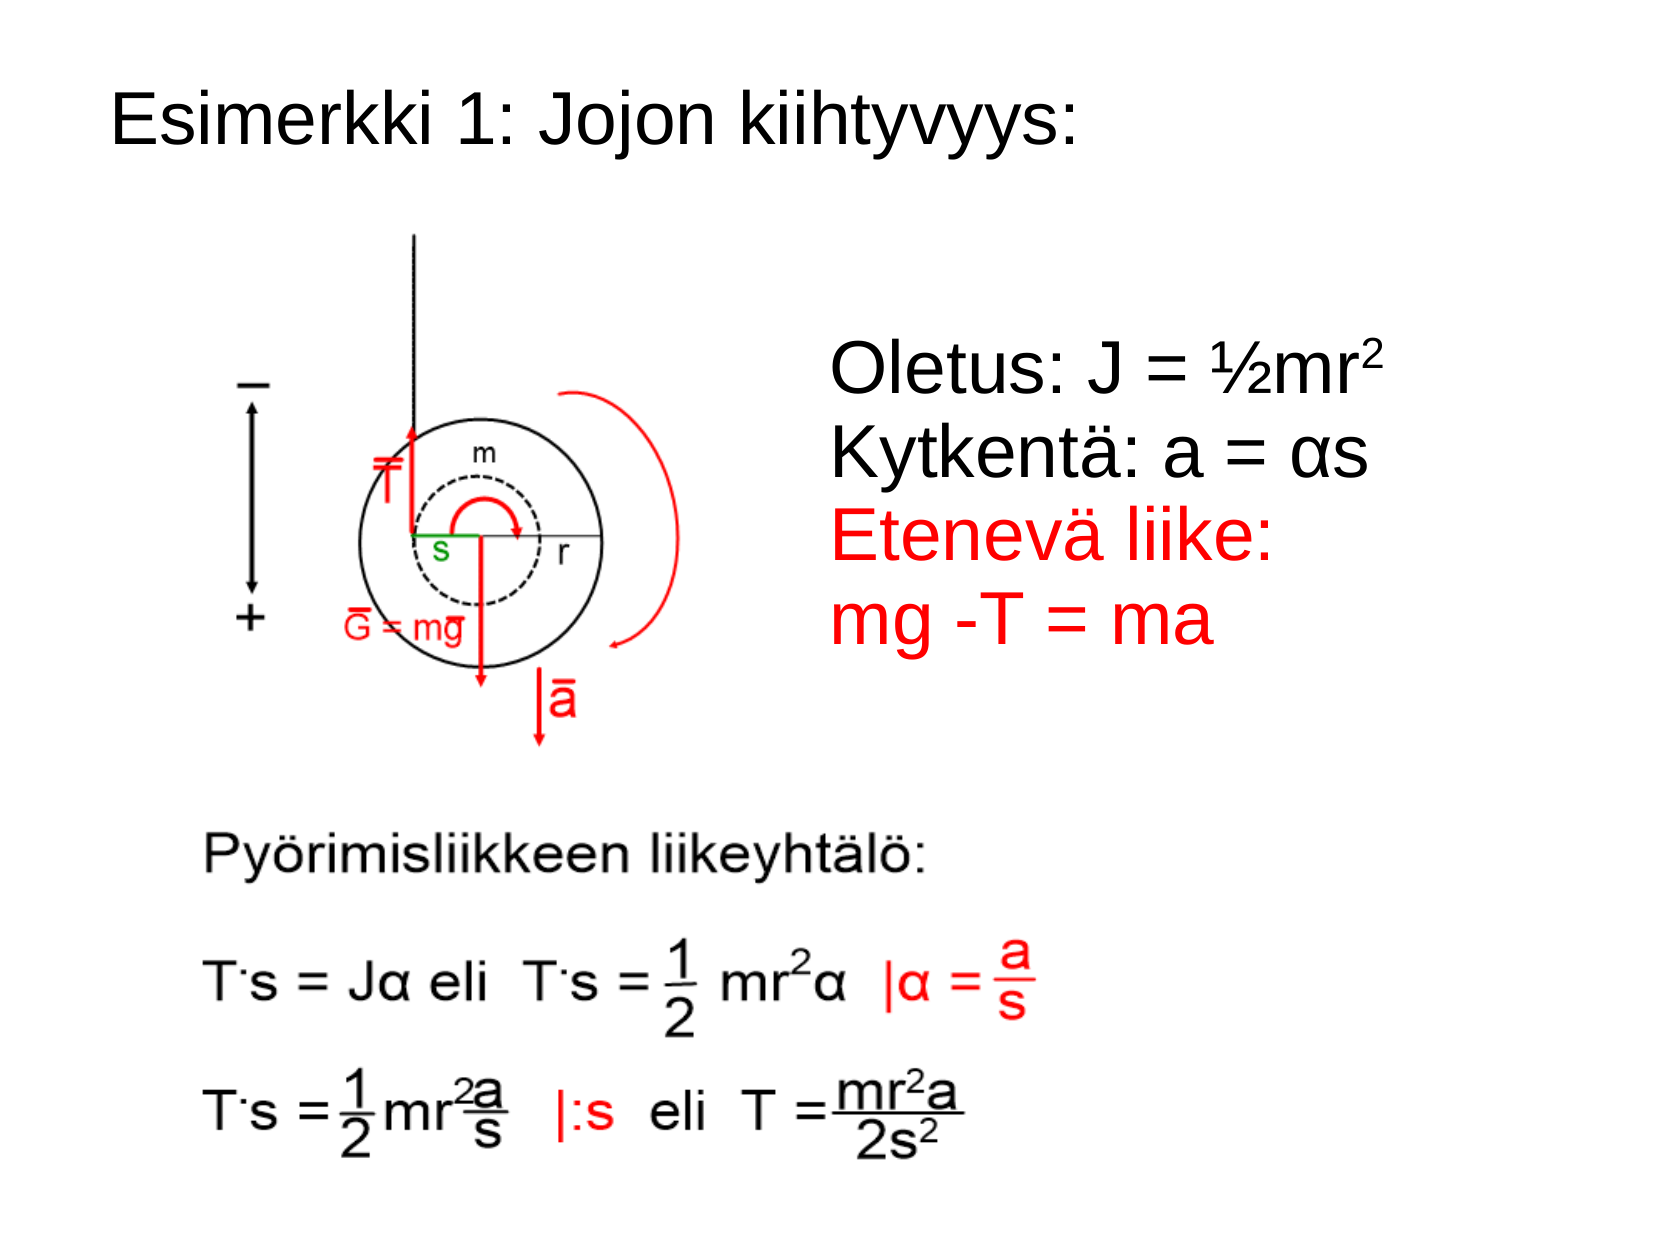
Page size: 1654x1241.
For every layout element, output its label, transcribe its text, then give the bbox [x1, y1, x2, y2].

text_box Oletus: J = ½mr2 Kytkentä: a = αs Etenevä liike: mg -T = ma [814, 319, 1512, 676]
picture [193, 200, 721, 779]
picture [153, 782, 1153, 1181]
text_box Esimerkki 1: Jojon kiihtyvyys: [94, 70, 1482, 178]
